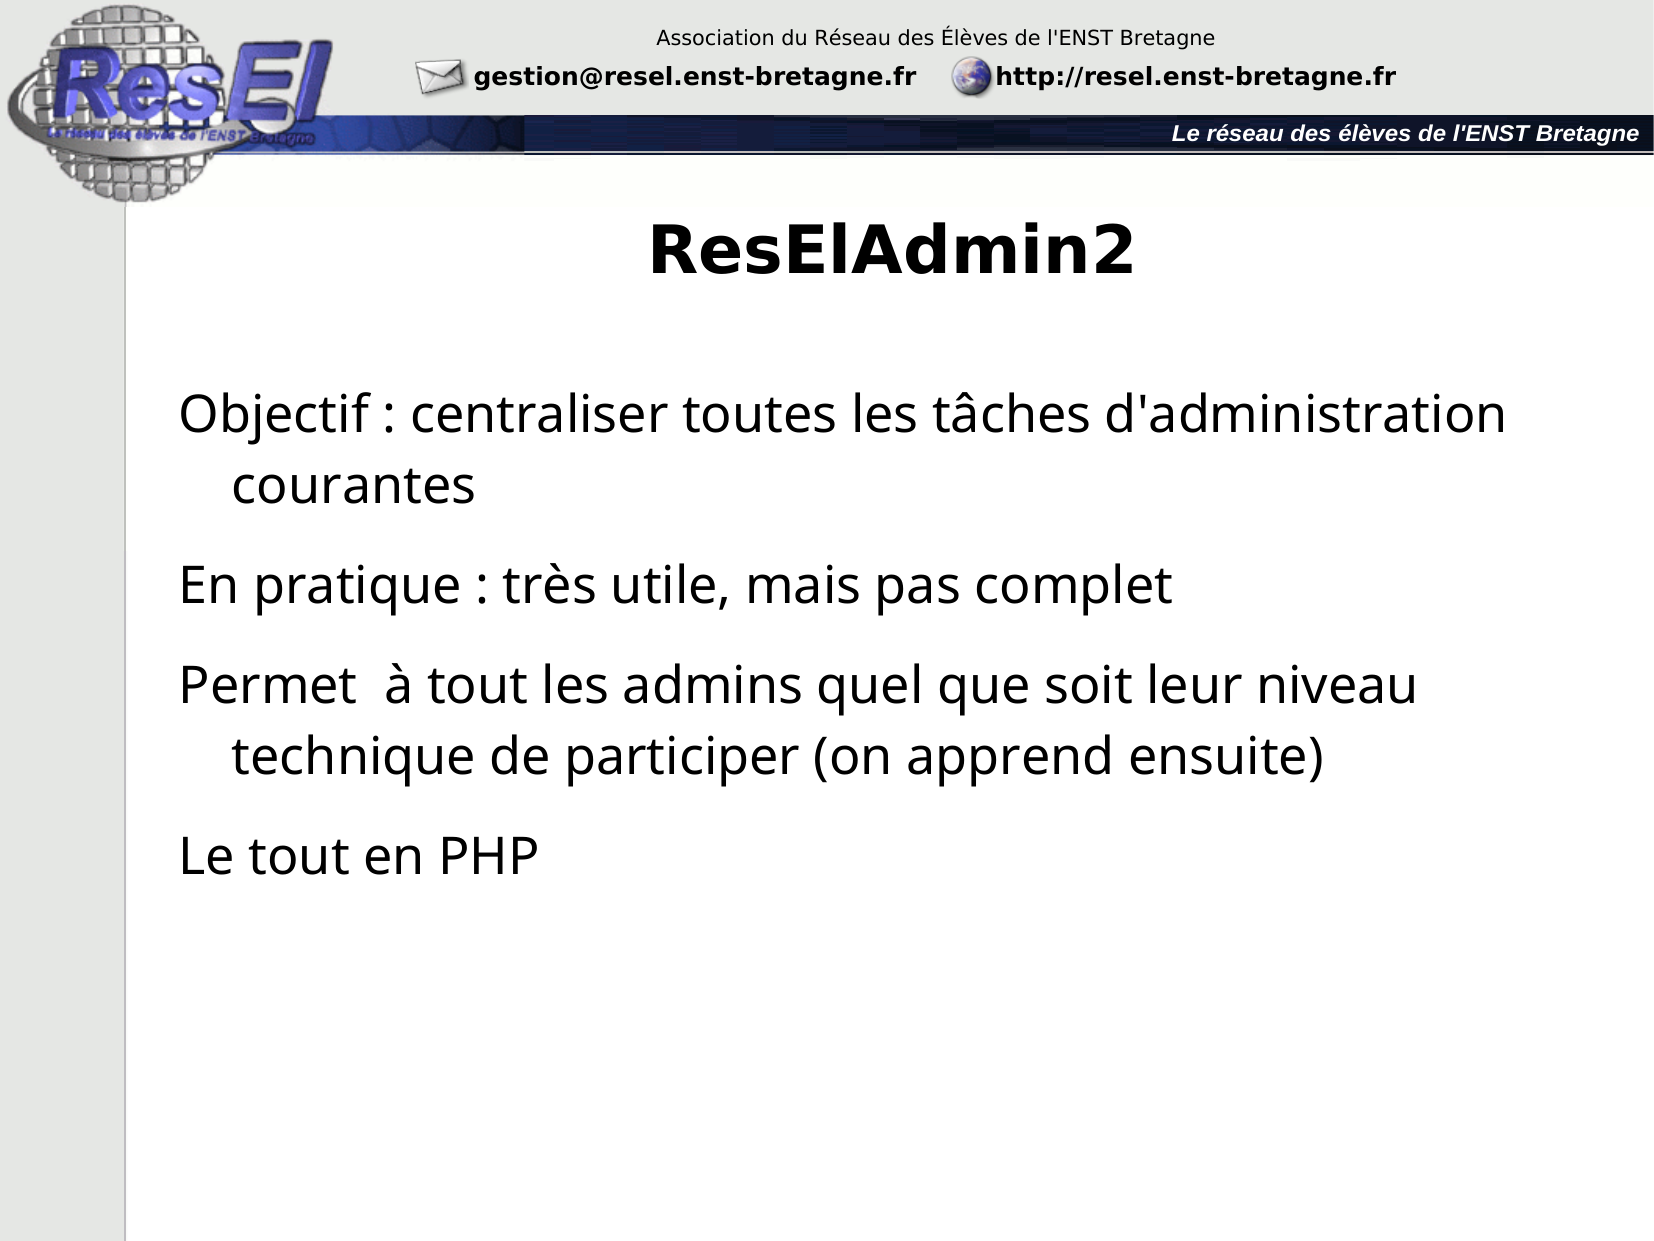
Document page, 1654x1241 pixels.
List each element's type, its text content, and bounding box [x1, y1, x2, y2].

list Objectif : centraliser toutes les tâches d'administration courantes En pratique : très utile, mais pas complet Permet à tout les admins quel que soit leur niveau technique de participer (on apprend ensuite) Le tout en PHP [161, 376, 1619, 1198]
title ResElAdmin2 [195, 169, 1590, 333]
picture [0, 0, 1654, 1241]
